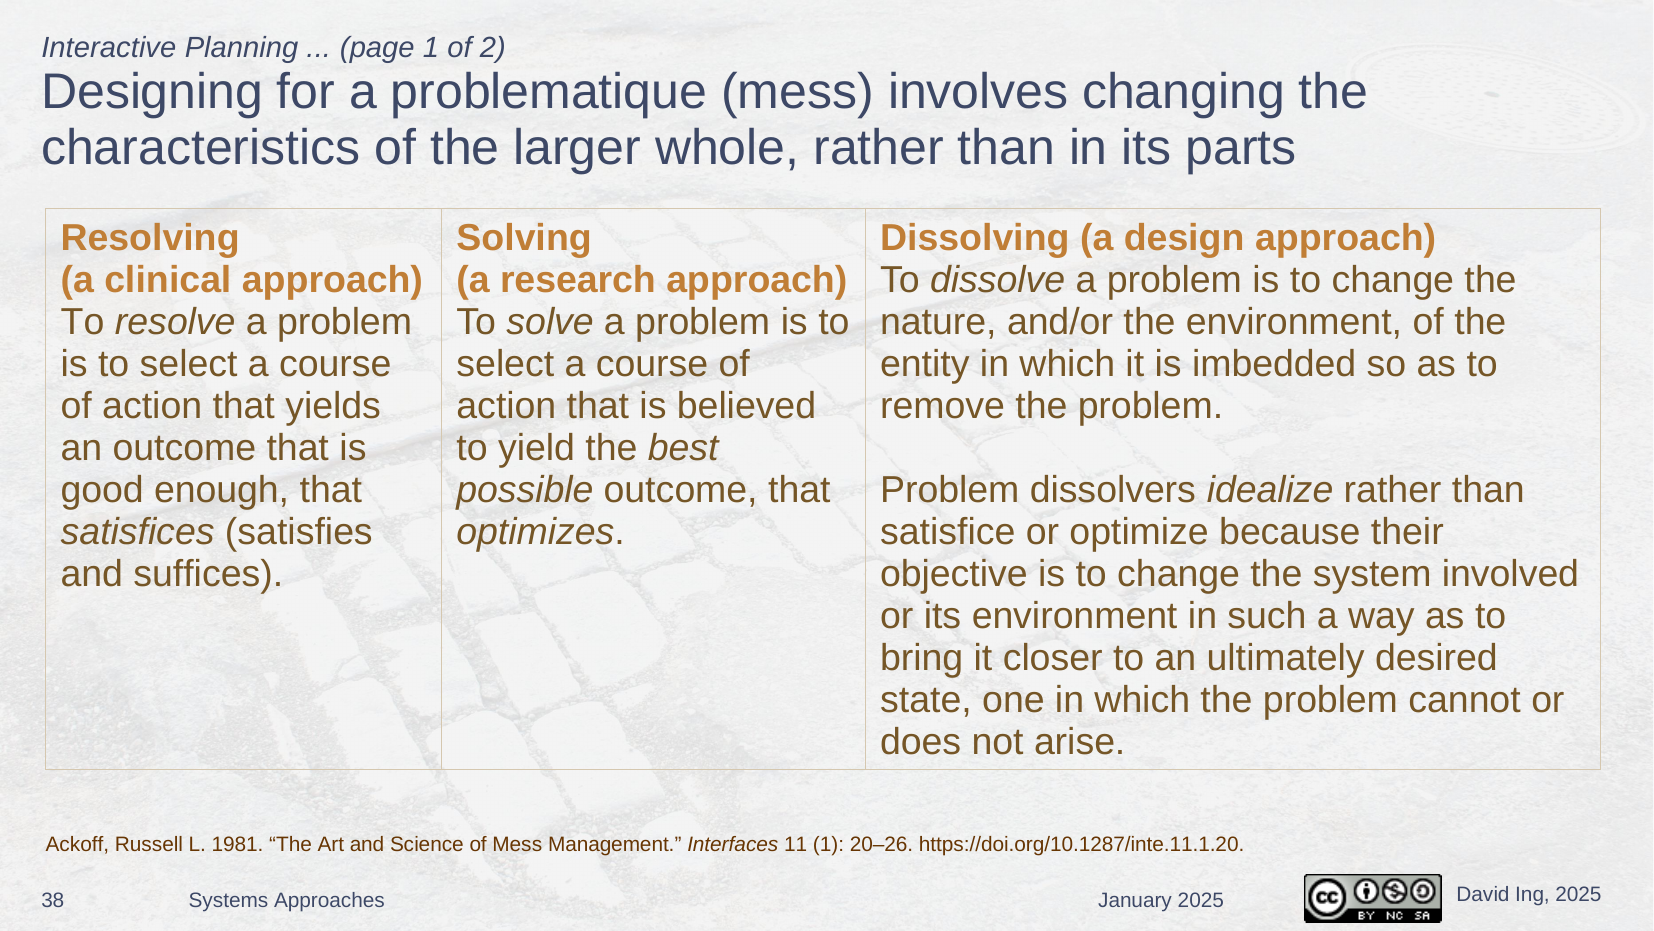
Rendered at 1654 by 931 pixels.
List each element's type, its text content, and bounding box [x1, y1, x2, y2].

picture [0, 0, 1654, 931]
title Interactive Planning ... (page 1 of 2) Designing for a problematique (mess) involves changing the characteristics of the larger whole, rather than in its parts [41, 30, 1613, 176]
text_box Ackoff, Russell L. 1981. “The Art and Science of Mess Management.” Interfaces 11 (1): 20–26. https://doi.org/10.1287/inte.11.1.20. [30, 825, 1363, 864]
table_header Dissolving (a design approach) To dissolve a problem is to change the nature, and/or the environment, of the entity in which it is imbedded so as to remove the problem. Problem dissolvers idealize rather than satisfice or optimize because their objective is to change the system involved or its environment in such a way as to bring it closer to an ultimately desired state, one in which the problem cannot or does not arise. [866, 209, 1600, 769]
table_header Solving (a research approach) To solve a problem is to select a course of action that is believed to yield the best possible outcome, that optimizes. [442, 209, 865, 769]
table_header Resolving (a clinical approach) To resolve a problem is to select a course of action that yields an outcome that is good enough, that satisfices (satisfies and suffices). [46, 209, 441, 769]
